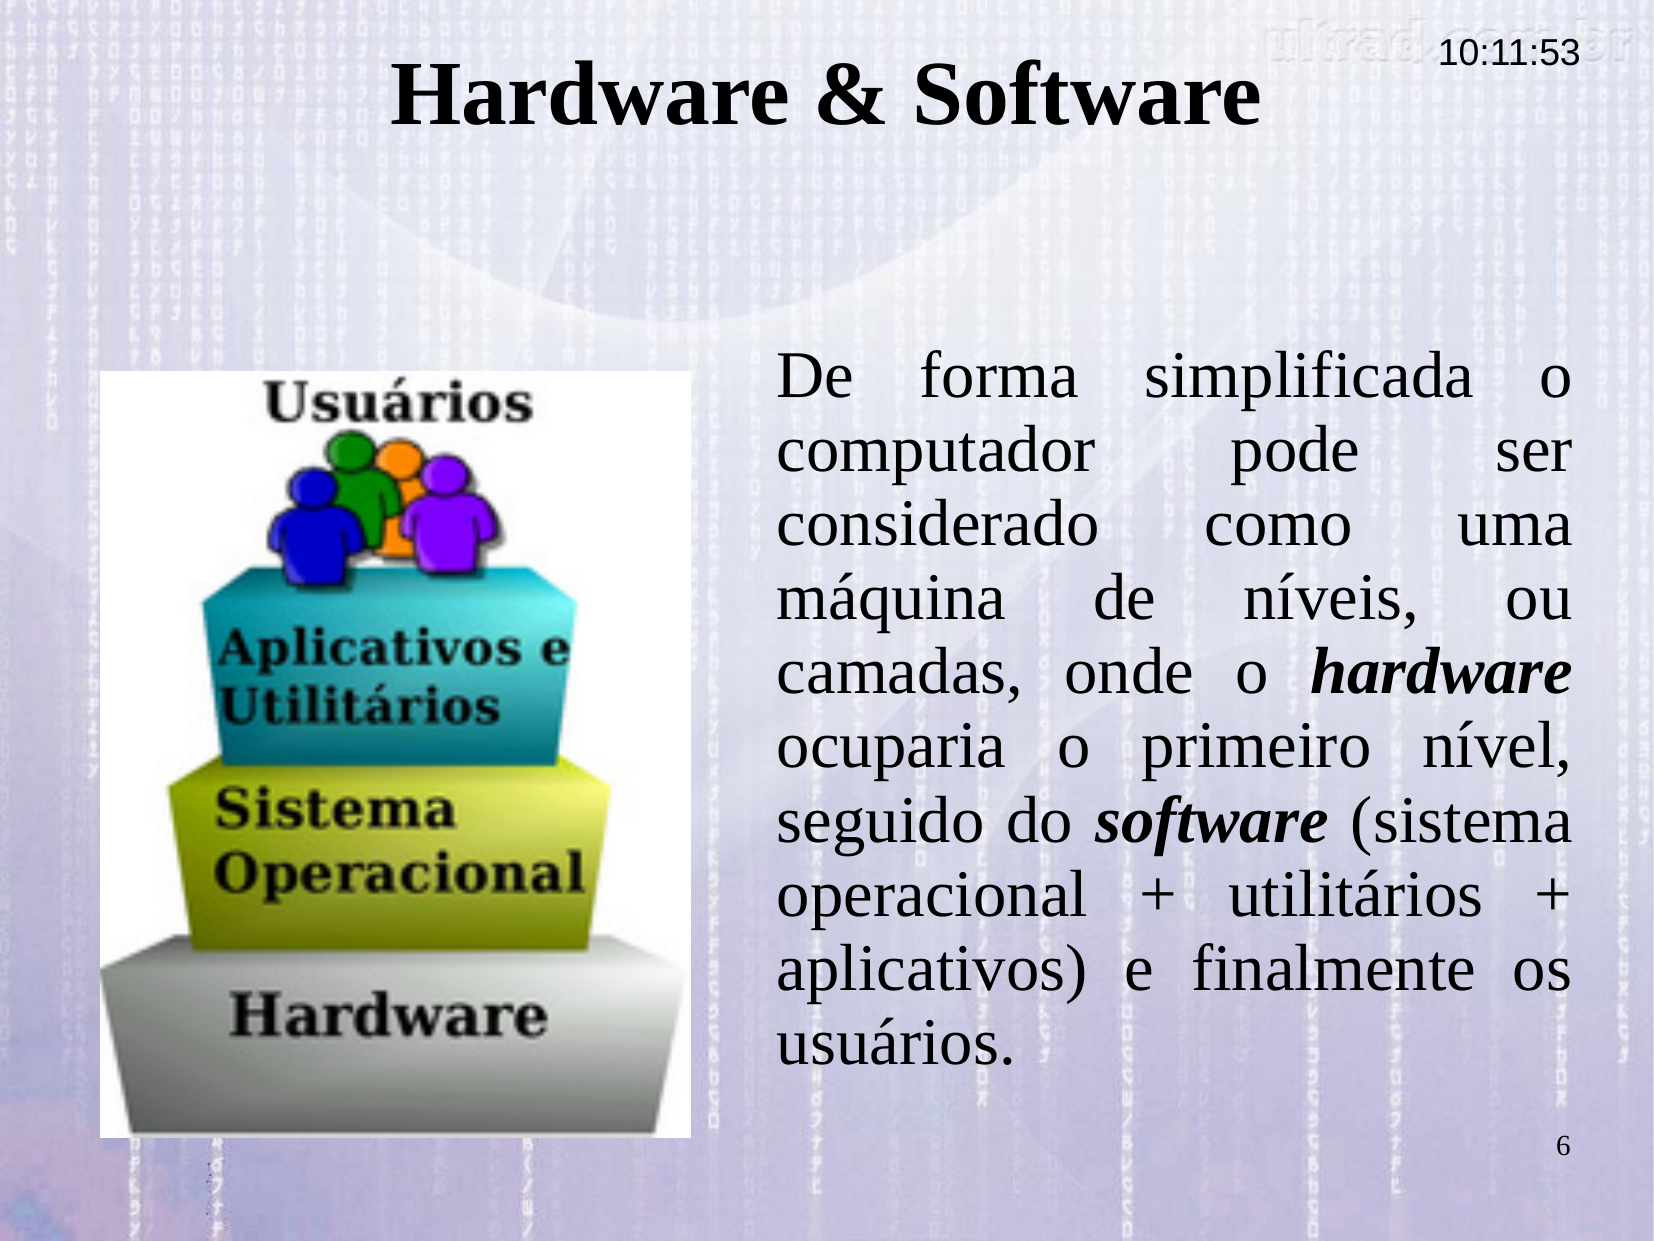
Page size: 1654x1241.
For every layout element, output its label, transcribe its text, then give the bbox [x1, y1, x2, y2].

text_box Hardware & Software [29, 35, 1625, 171]
text_box De forma simplificada o computador pode ser considerado como uma máquina de níveis, ou camadas, onde o hardware ocuparia o primeiro nível, seguido do software (sistema operacional + utilitários + aplicativos) e finalmente os usuários. [761, 330, 1589, 1165]
picture [0, 0, 1654, 1241]
text_box 10:53:34 [1423, 23, 1631, 94]
